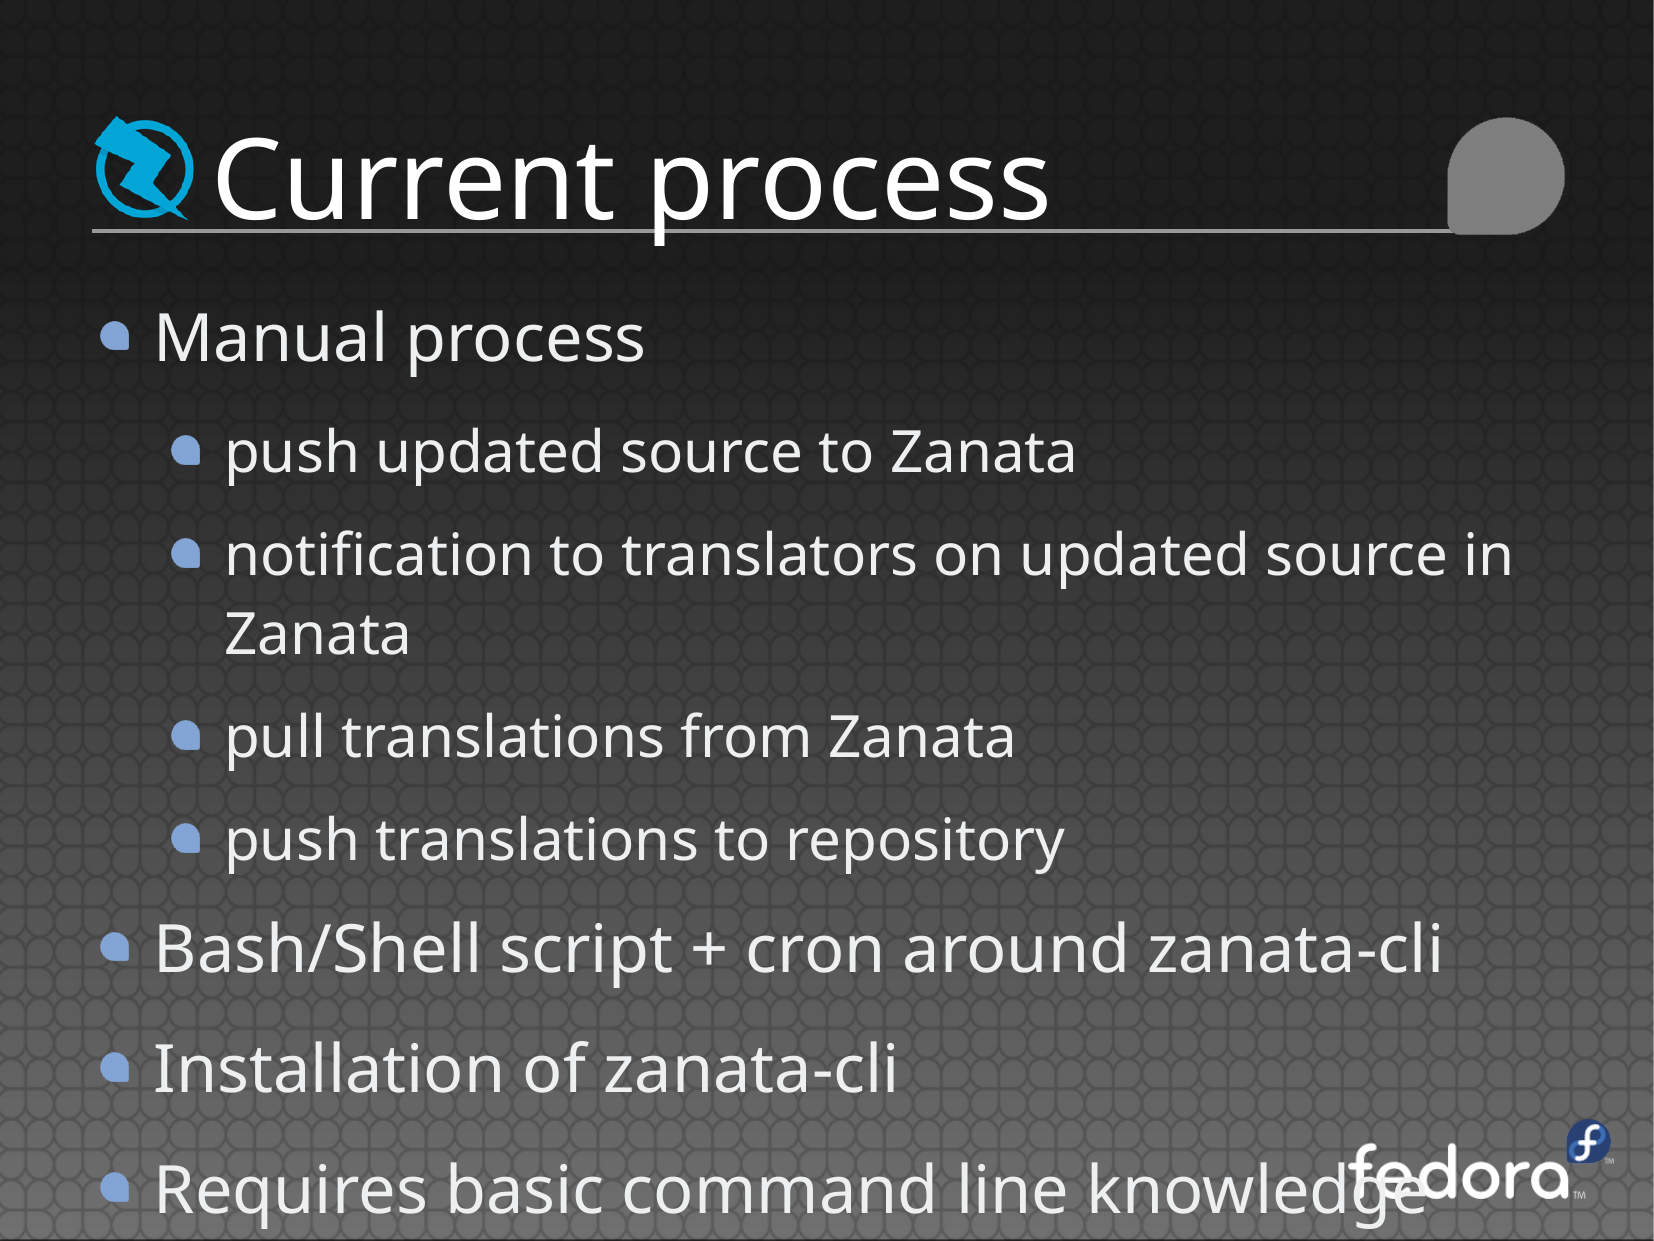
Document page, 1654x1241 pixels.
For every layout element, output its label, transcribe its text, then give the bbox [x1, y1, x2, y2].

picture [0, 0, 1654, 1241]
title Current process [94, 100, 1426, 251]
list Manual process push updated source to Zanata notification to translators on updated source in Zanata pull translations from Zanata push translations to repository Bash/Shell script + cron around zanata-cli Installation of zanata-cli Requires basic command line knowledge [82, 290, 1571, 1120]
